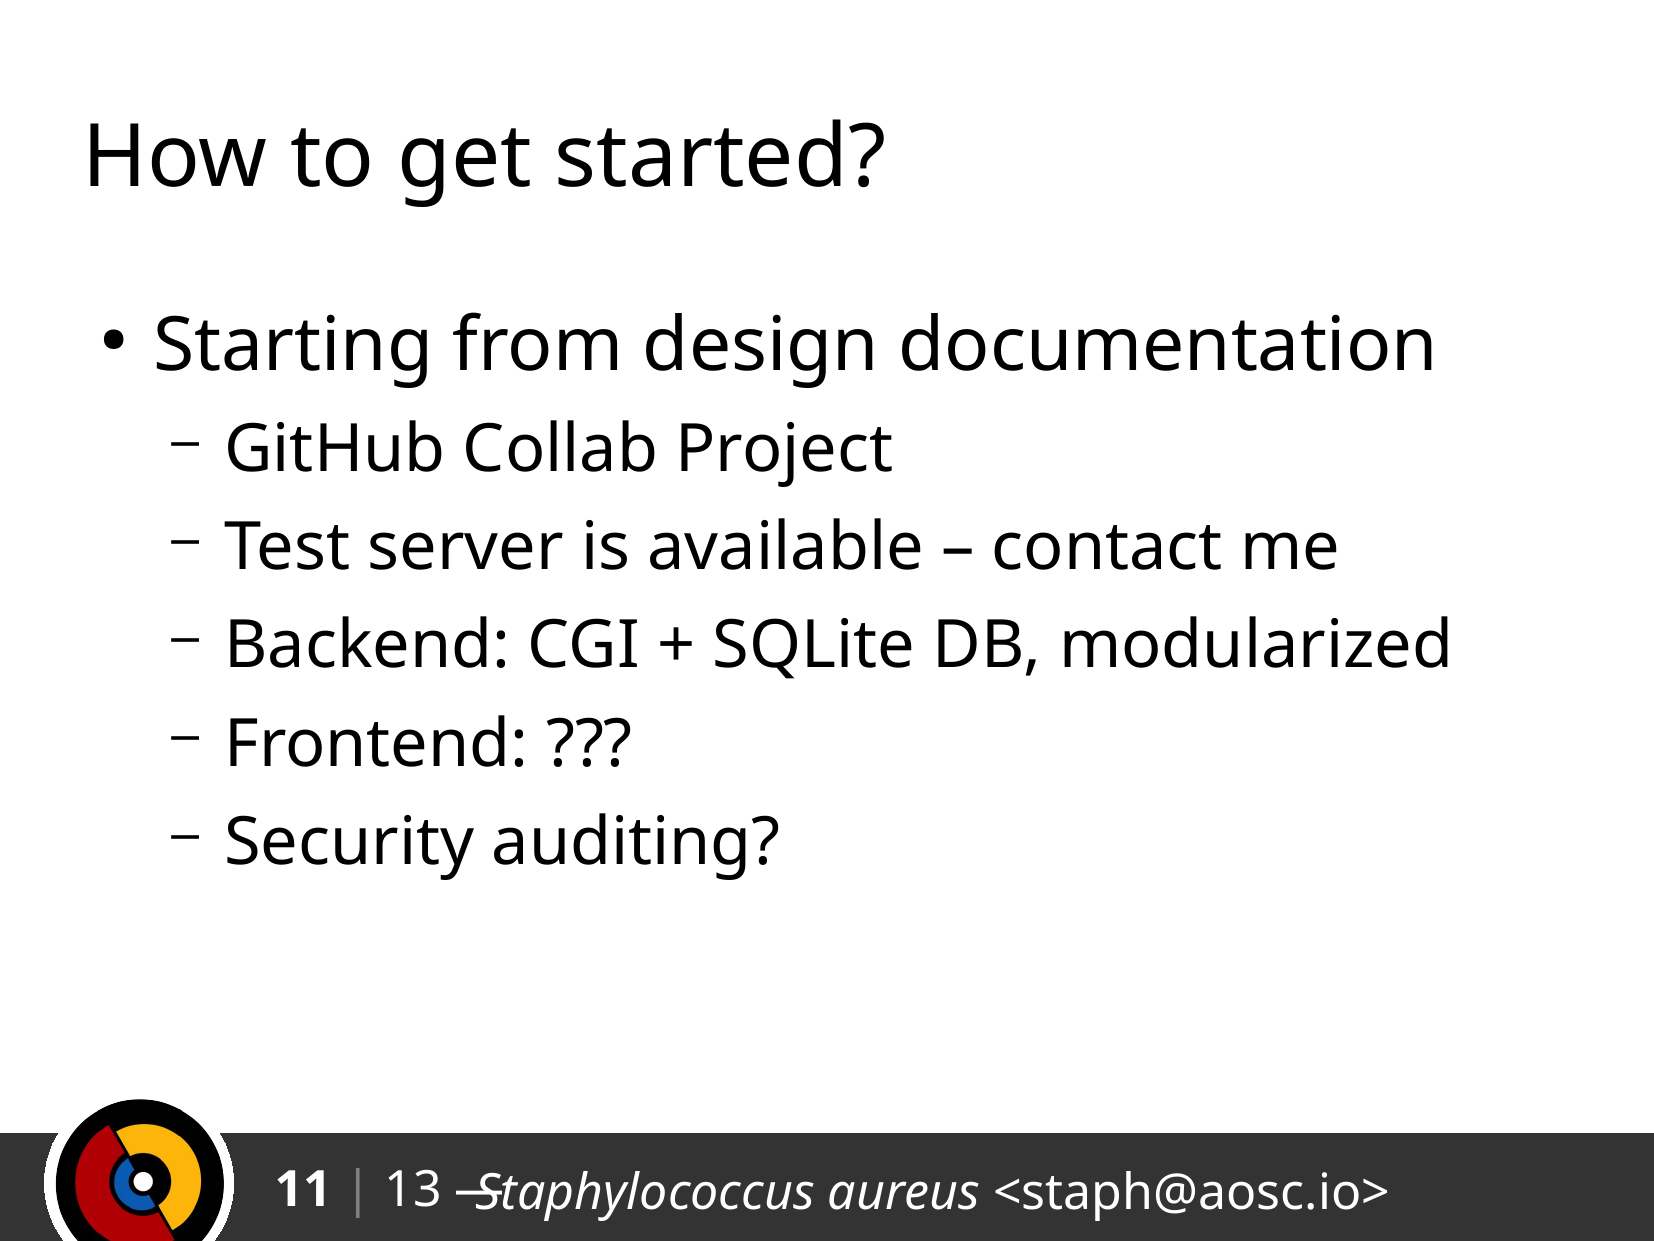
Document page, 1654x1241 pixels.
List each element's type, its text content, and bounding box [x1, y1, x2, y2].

title How to get started? [82, 49, 1571, 257]
list Starting from design documentation GitHub Collab Project Test server is available – contact me Backend: CGI + SQLite DB, modularized Frontend: ??? Security auditing? [82, 290, 1571, 1010]
picture [20, 1064, 259, 1241]
